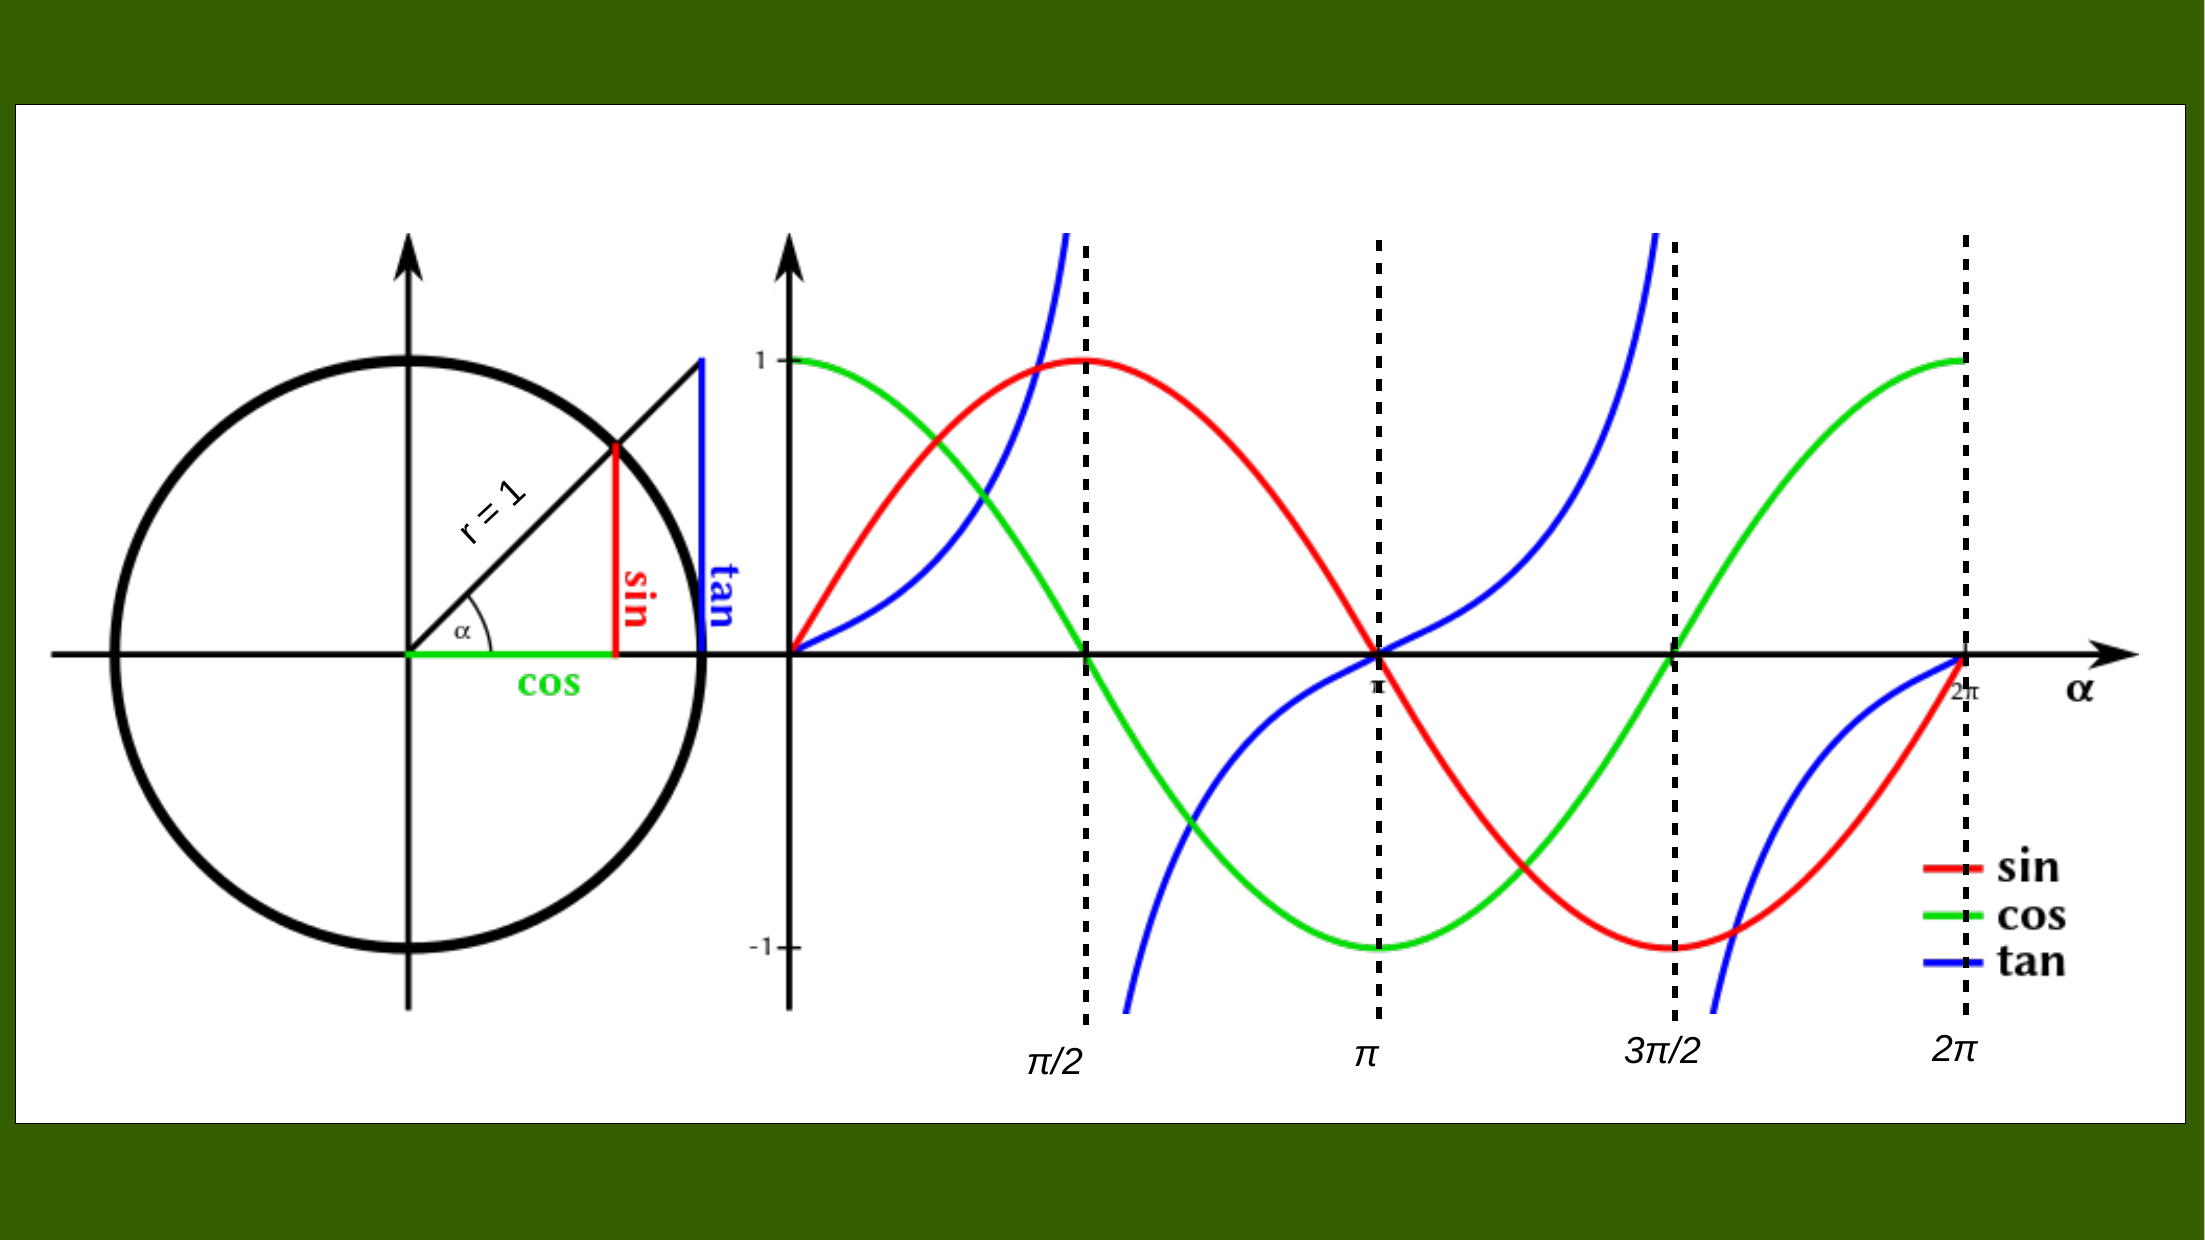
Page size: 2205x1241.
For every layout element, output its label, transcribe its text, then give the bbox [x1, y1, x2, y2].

text_box 3π/2 [1609, 1022, 1752, 1099]
text_box π [1339, 1024, 1413, 1101]
text_box r = 1 [433, 423, 595, 582]
text_box π/2 [1011, 1033, 1127, 1110]
picture [49, 233, 2139, 1014]
text_box [15, 104, 2186, 1124]
text_box 2π [1917, 1020, 2019, 1097]
